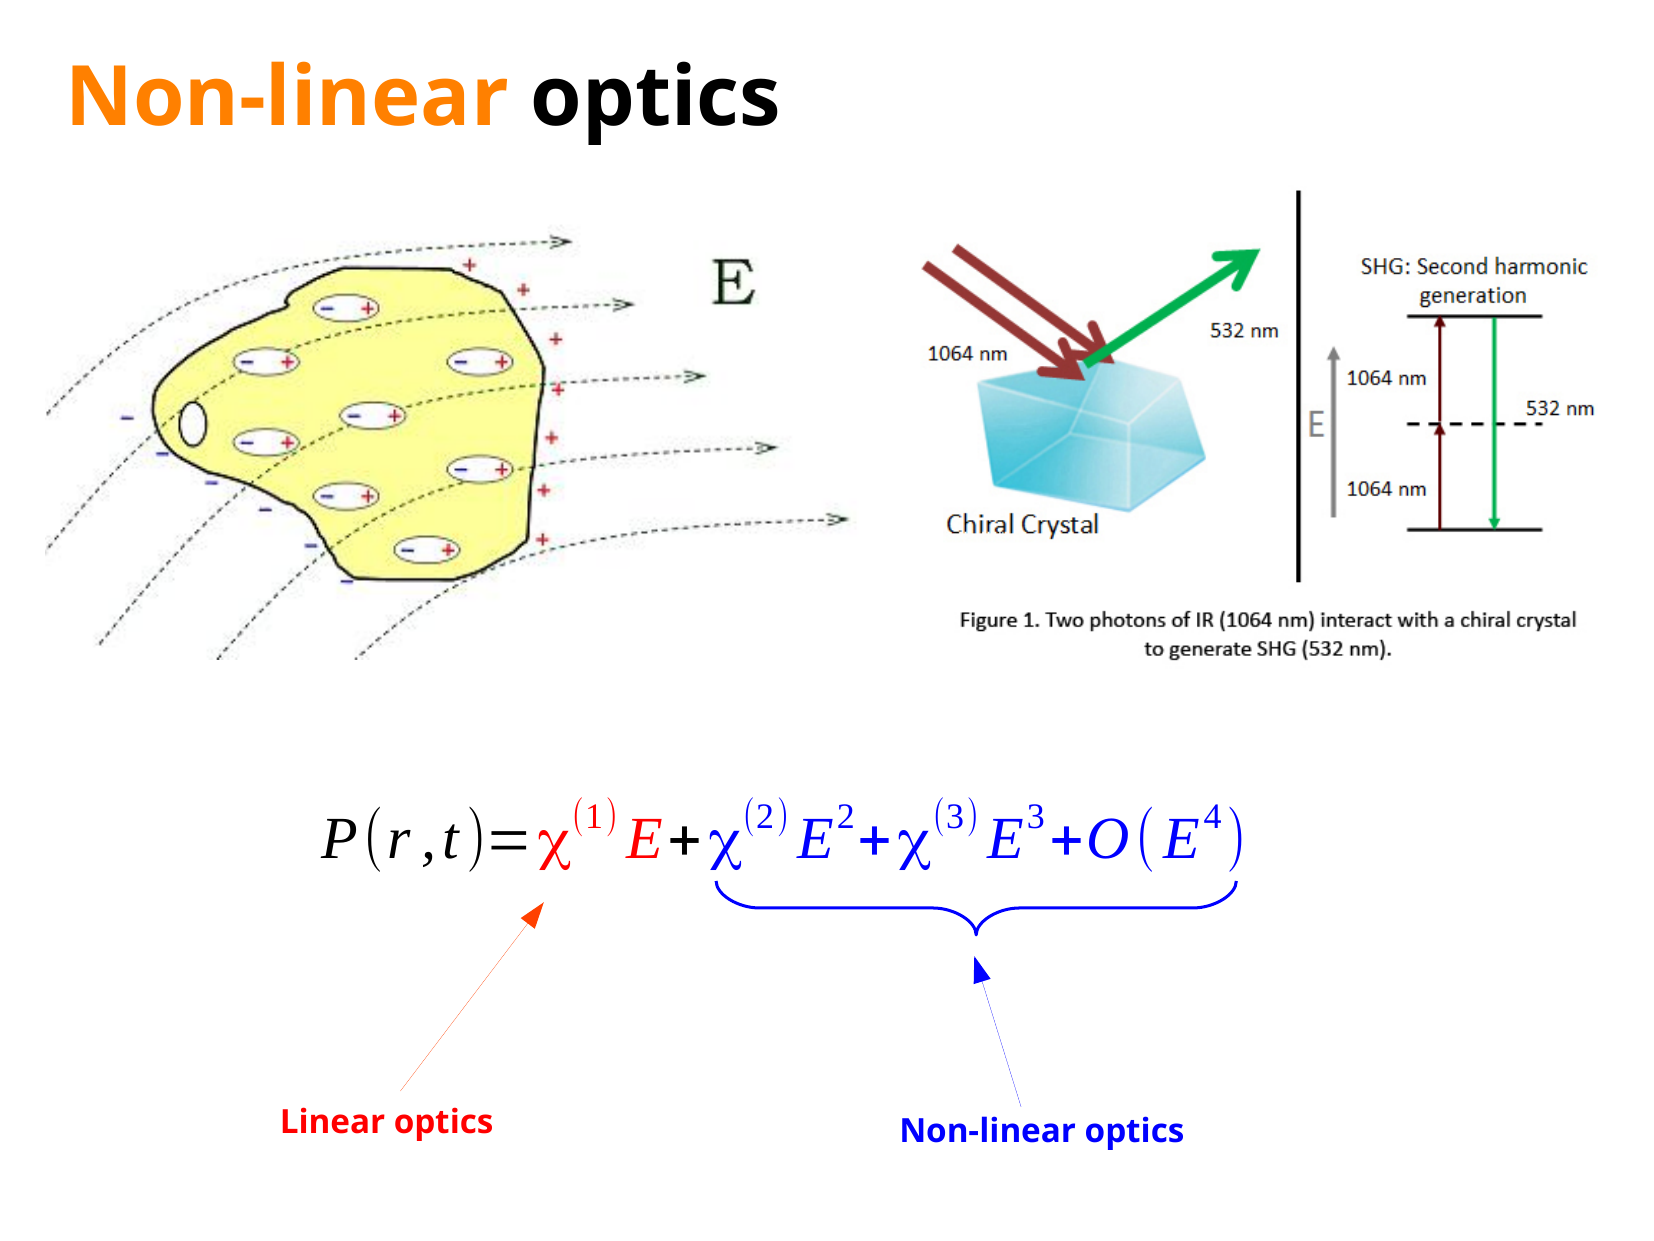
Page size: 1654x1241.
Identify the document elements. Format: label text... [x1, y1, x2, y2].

text_box Linear optics [265, 1091, 562, 1154]
picture [45, 209, 859, 661]
text_box Non-linear optics [884, 1099, 1316, 1163]
chart [310, 794, 1254, 875]
picture [909, 185, 1615, 689]
title Non-linear optics [30, 45, 1564, 143]
